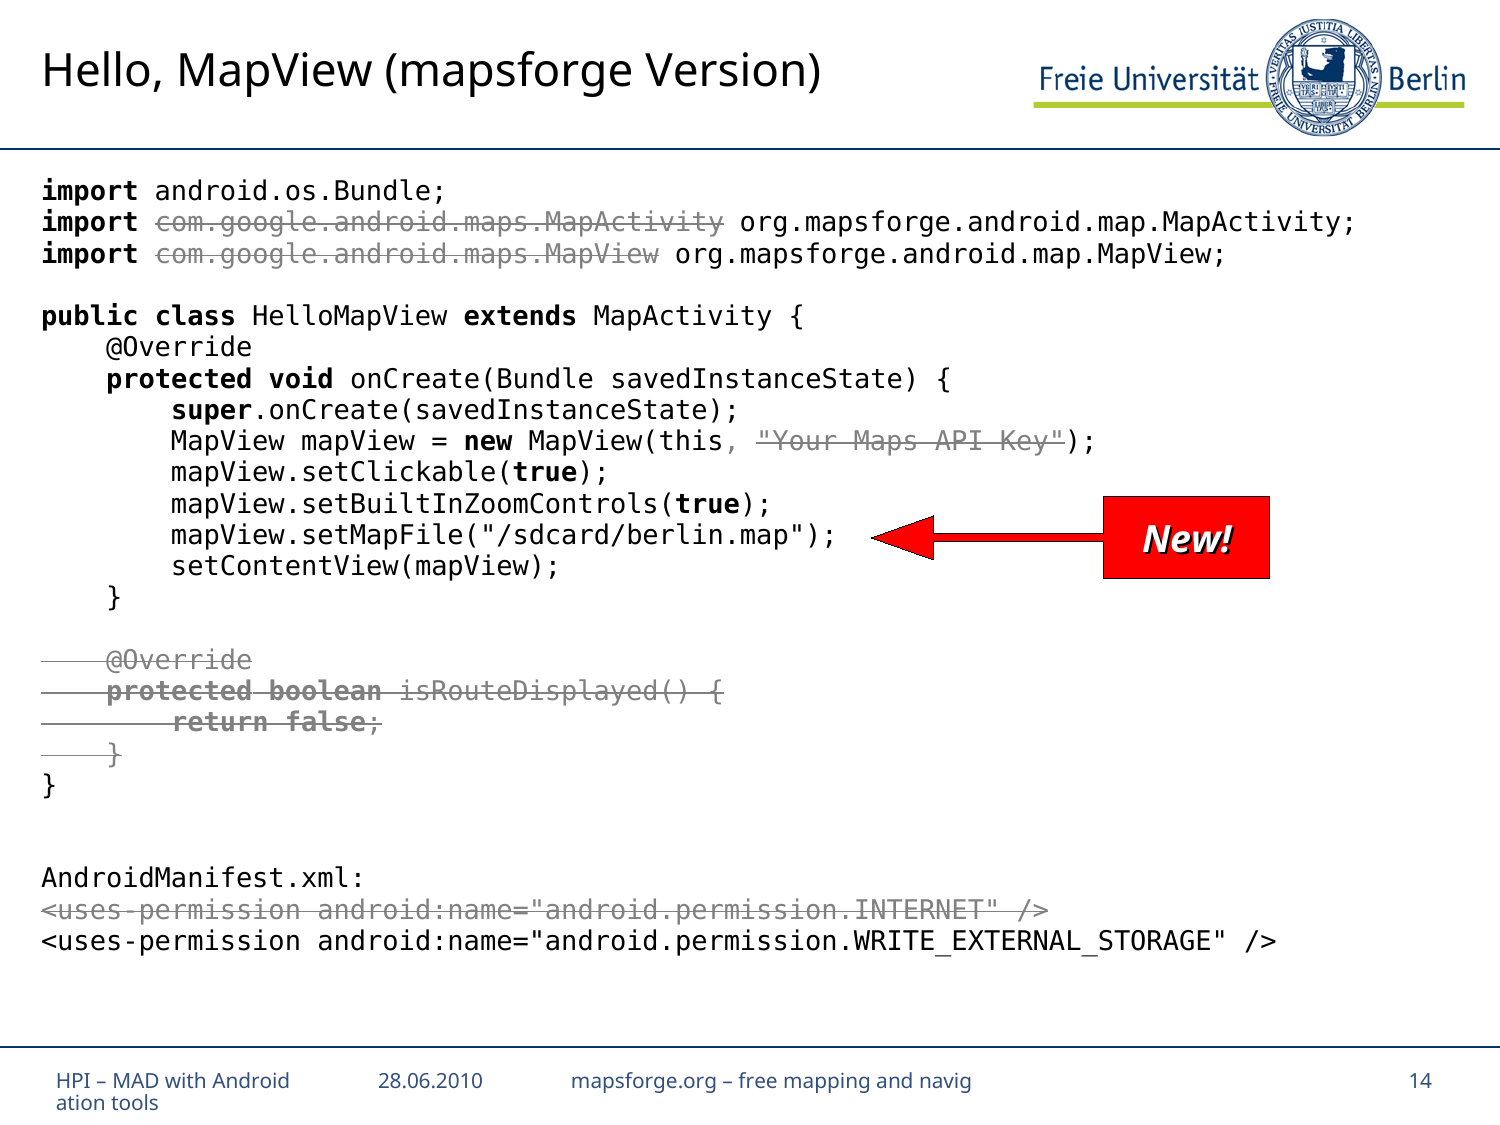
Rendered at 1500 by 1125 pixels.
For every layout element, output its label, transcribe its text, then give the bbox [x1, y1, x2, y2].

text_box New! [871, 496, 1270, 579]
picture [1033, 19, 1470, 137]
list import android.os.Bundle; import com.google.android.maps.MapActivity org.mapsforge.android.map.MapActivity; import com.google.android.maps.MapView org.mapsforge.android.map.MapView; public class HelloMapView extends MapActivity { @Override protected void onCreate(Bundle savedInstanceState) { super.onCreate(savedInstanceState); MapView mapView = new MapView(this, "Your Maps API Key"); mapView.setClickable(true); mapView.setBuiltInZoomControls(true); mapView.setMapFile("/sdcard/berlin.map"); setContentView(mapView); } @Override protected boolean isRouteDisplayed() { return false; } } AndroidManifest.xml: <uses-permission android:name="android.permission.INTERNET" /> <uses-permission android:name="android.permission.WRITE_EXTERNAL_STORAGE" /> [41, 175, 1447, 957]
title Hello, MapView (mapsforge Version) [41, 0, 1016, 138]
